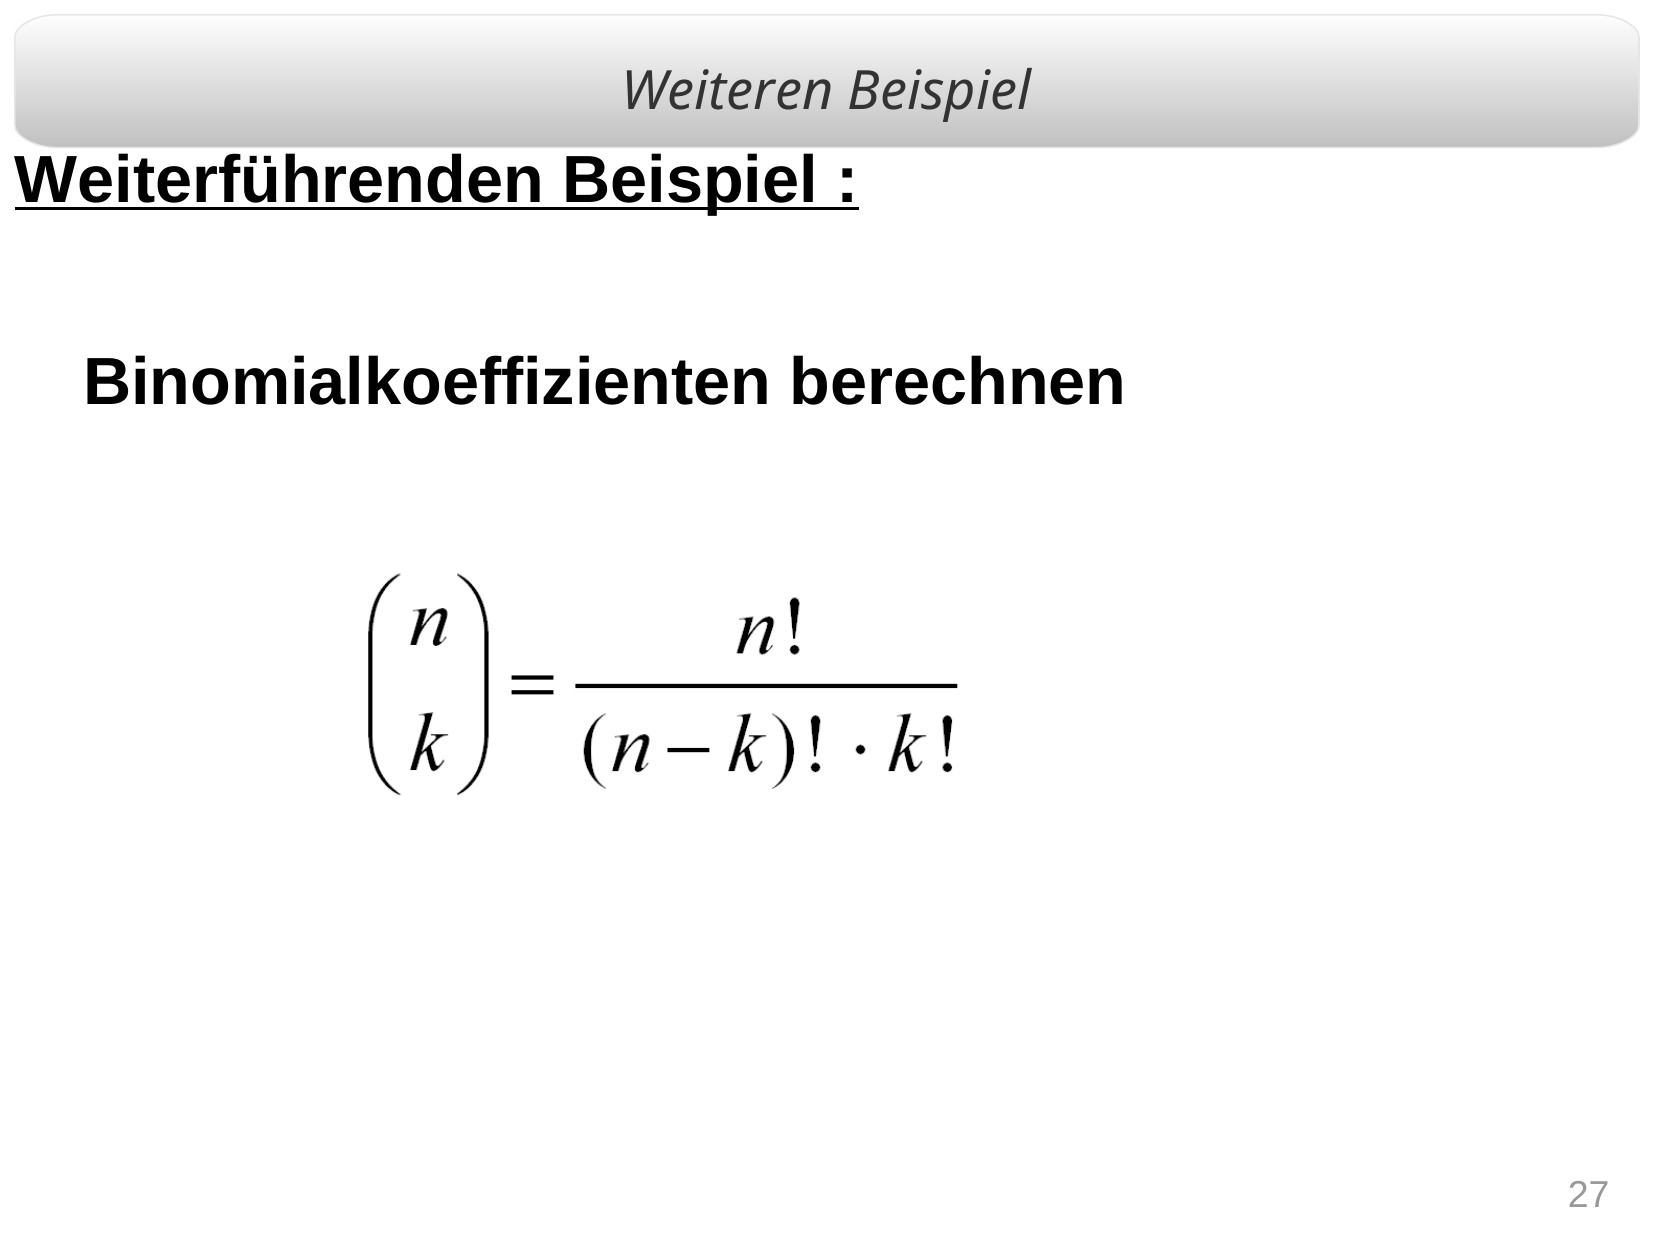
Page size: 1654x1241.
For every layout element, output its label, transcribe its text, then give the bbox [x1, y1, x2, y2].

text_box Weiterführenden Beispiel : [0, 134, 1501, 226]
title Weiteren Beispiel [29, 29, 1624, 148]
text_box Binomialkoeffizienten berechnen [49, 336, 1425, 427]
picture [362, 563, 973, 810]
